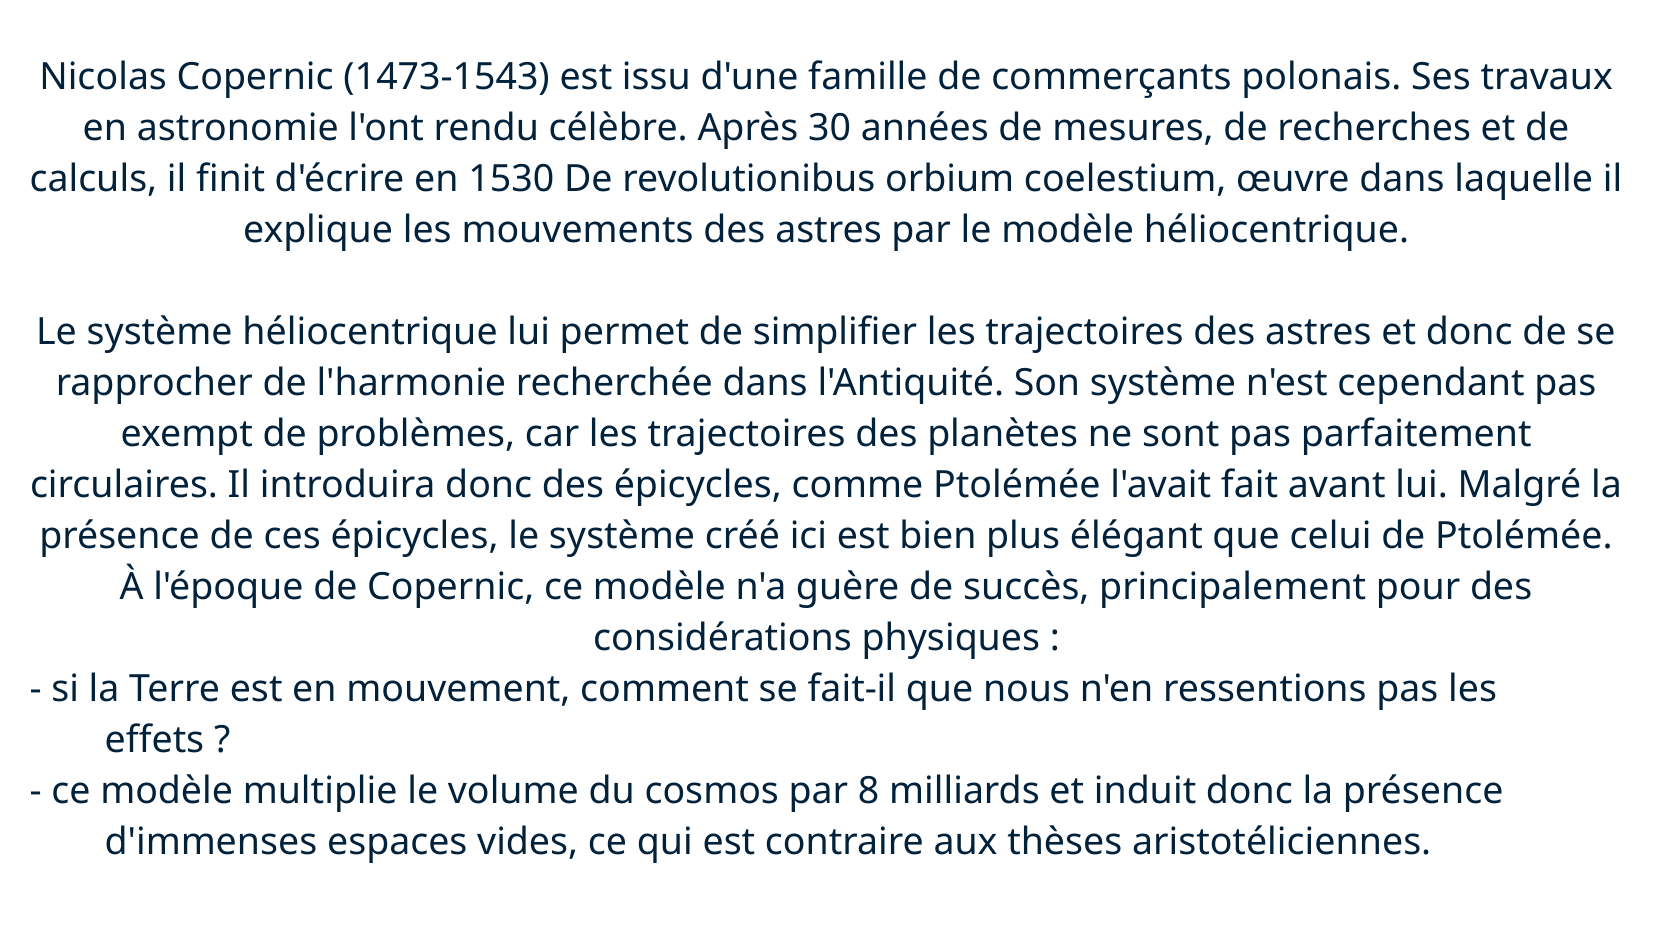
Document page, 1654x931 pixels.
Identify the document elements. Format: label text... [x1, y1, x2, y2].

subtitle Nicolas Copernic (1473-1543) est issu d'une famille de commerçants polonais. Ses travaux en astronomie l'ont rendu célèbre. Après 30 années de mesures, de recherches et de calculs, il finit d'écrire en 1530 De revolutionibus orbium coelestium, œuvre dans laquelle il explique les mouvements des astres par le modèle héliocentrique. Le système héliocentrique lui permet de simplifier les trajectoires des astres et donc de se rapprocher de l'harmonie recherchée dans l'Antiquité. Son système n'est cependant pas exempt de problèmes, car les trajectoires des planètes ne sont pas parfaitement circulaires. Il introduira donc des épicycles, comme Ptolémée l'avait fait avant lui. Malgré la présence de ces épicycles, le système créé ici est bien plus élégant que celui de Ptolémée. À l'époque de Copernic, ce modèle n'a guère de succès, principalement pour des considérations physiques : - si la Terre est en mouvement, comment se fait-il que nous n'en ressentions pas les effets ? - ce modèle multiplie le volume du cosmos par 8 milliards et induit donc la présence d'immenses espaces vides, ce qui est contraire aux thèses aristotéliciennes. [29, 20, 1625, 895]
